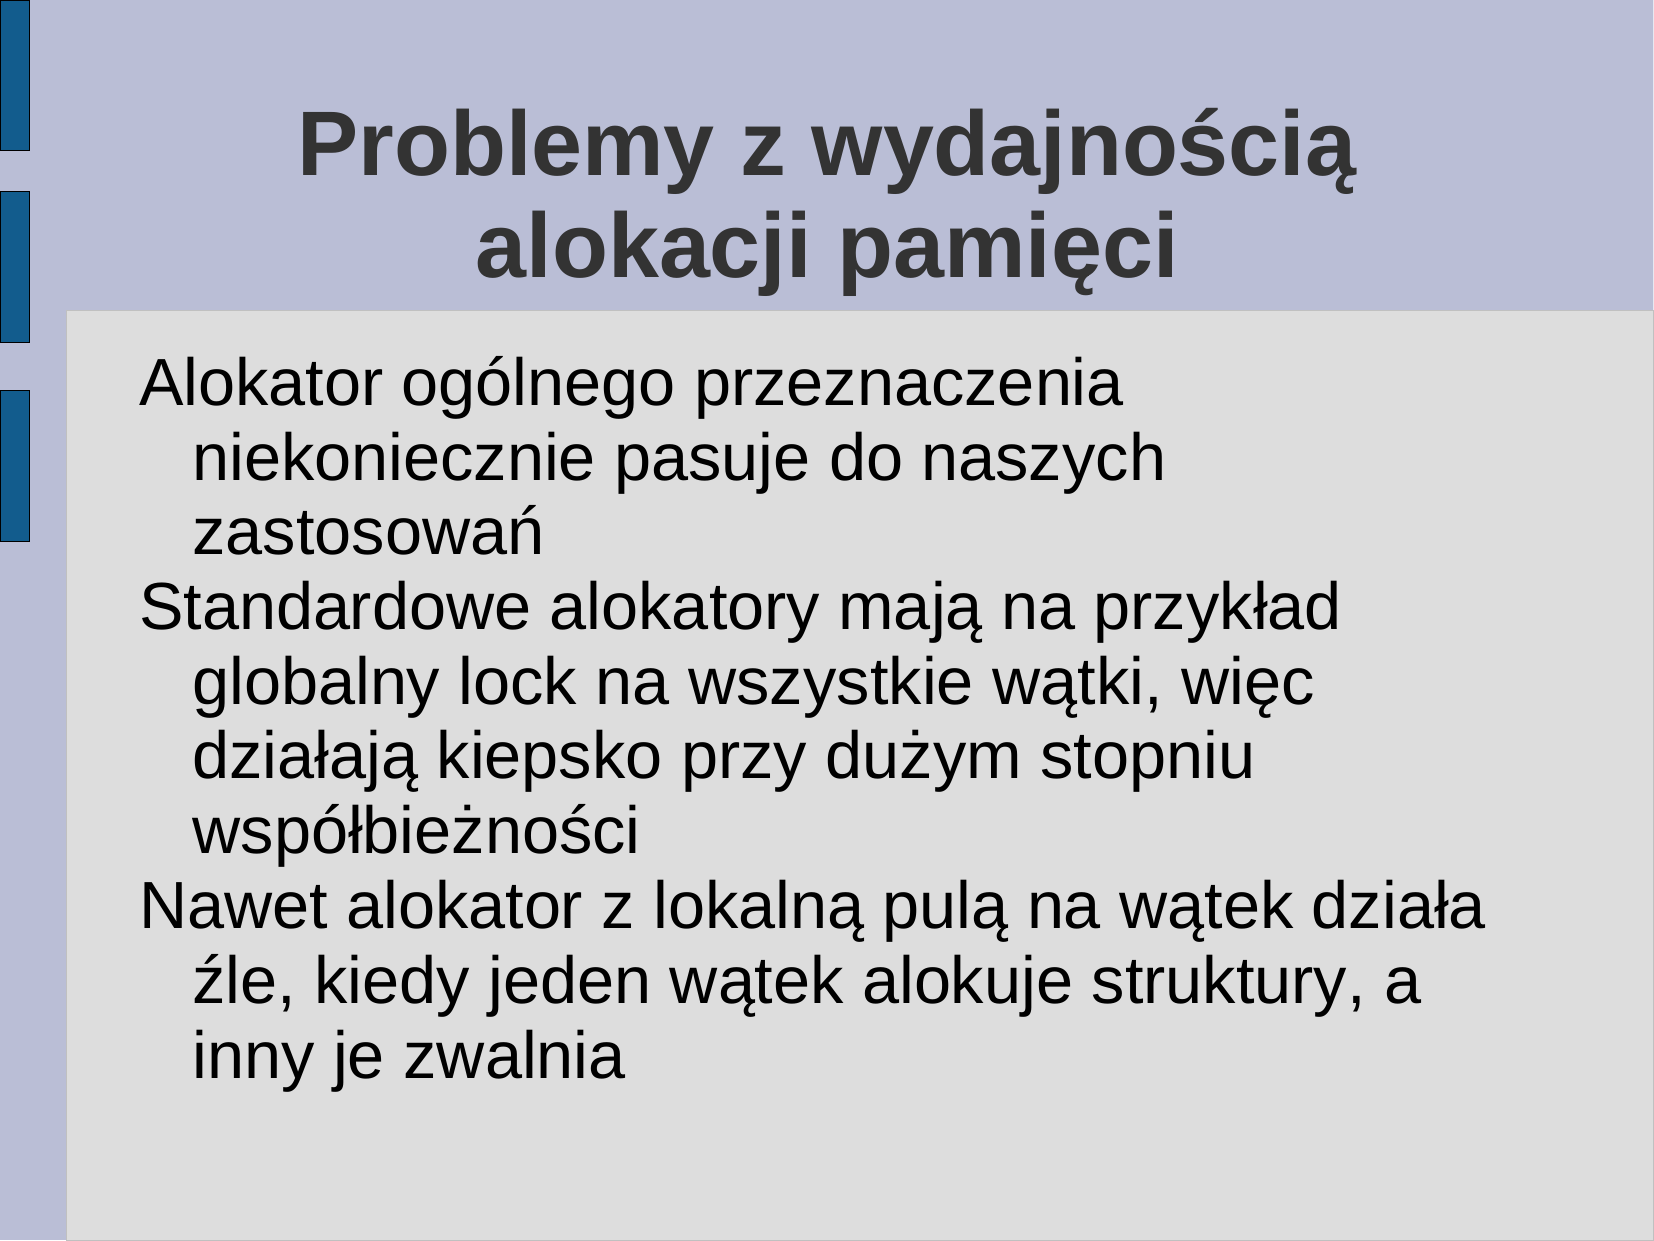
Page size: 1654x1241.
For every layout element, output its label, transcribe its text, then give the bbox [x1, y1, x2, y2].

list Alokator ogólnego przeznaczenia niekoniecznie pasuje do naszych zastosowań Standardowe alokatory mają na przykład globalny lock na wszystkie wątki, więc działają kiepsko przy dużym stopniu współbieżności Nawet alokator z lokalną pulą na wątek działa źle, kiedy jeden wątek alokuje struktury, a inny je zwalnia [121, 344, 1534, 1127]
title Problemy z wydajnością alokacji pamięci [121, 76, 1534, 313]
